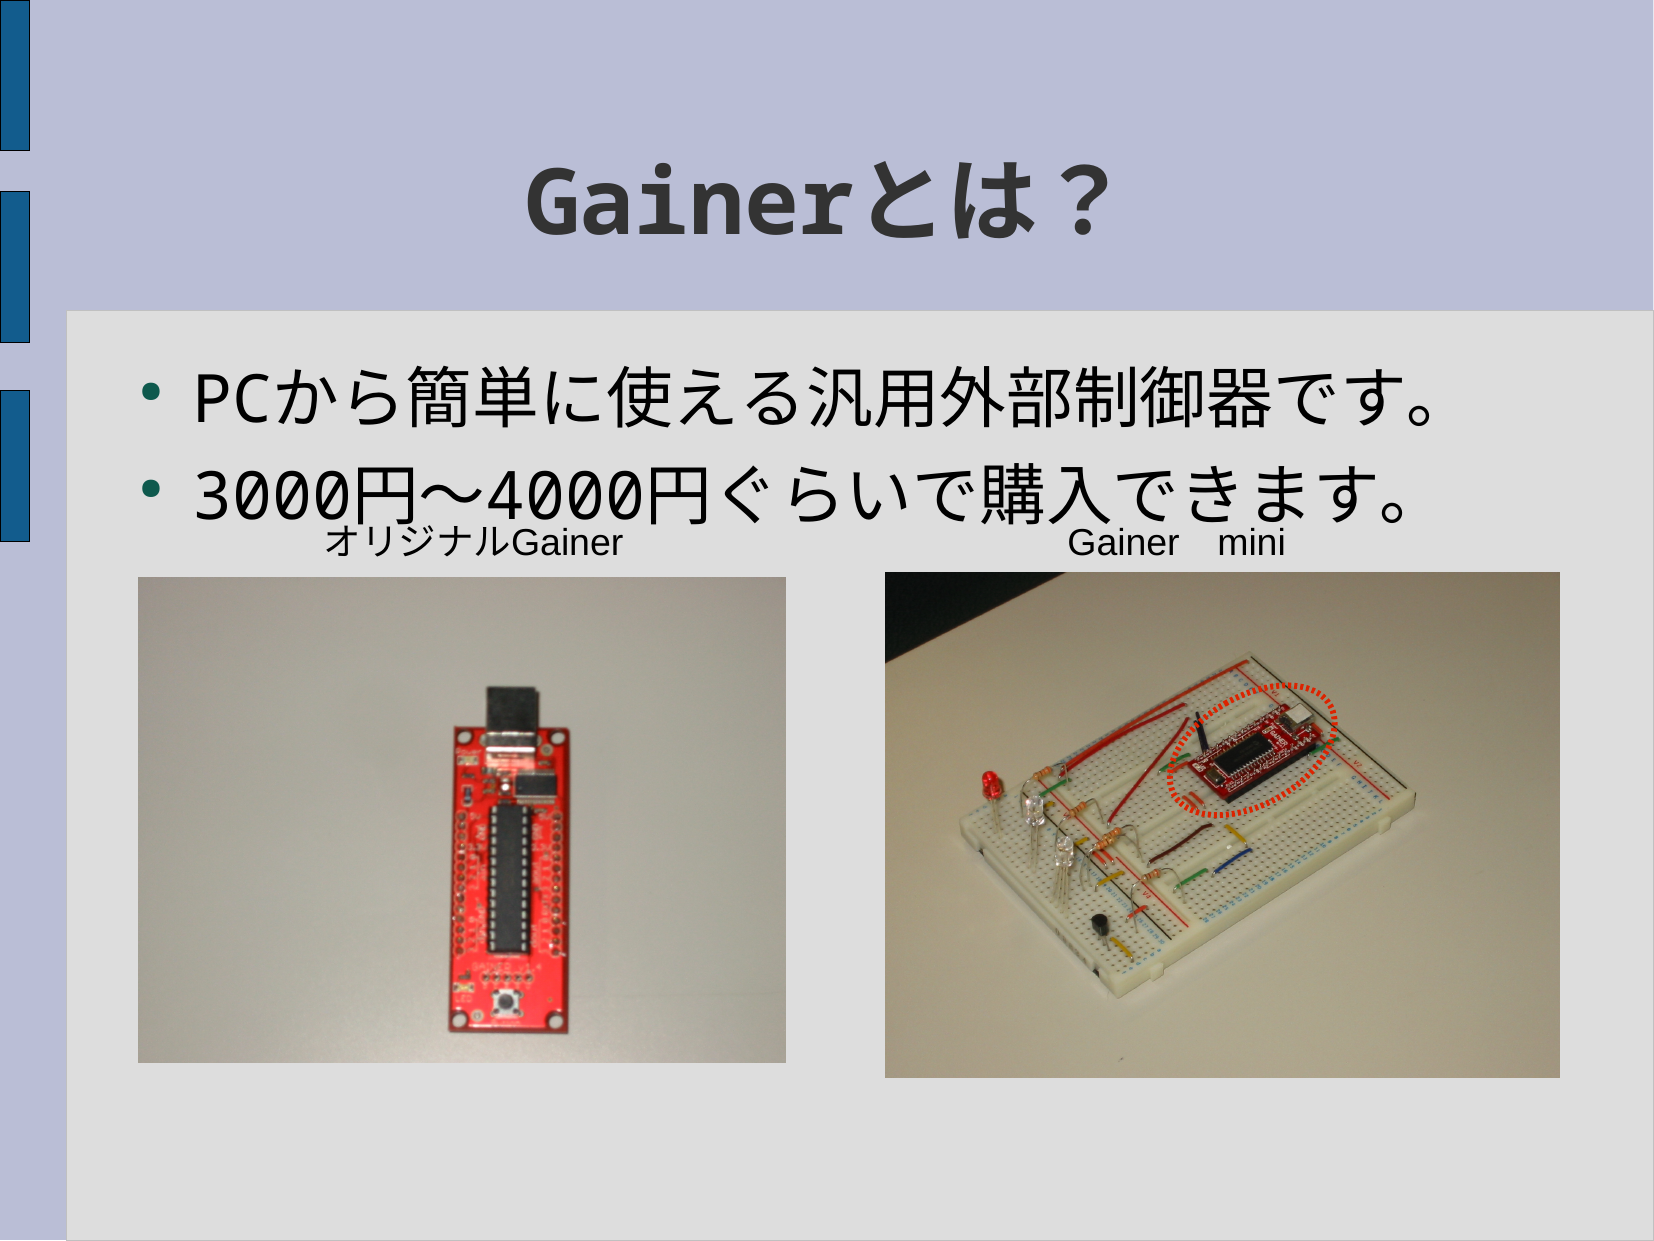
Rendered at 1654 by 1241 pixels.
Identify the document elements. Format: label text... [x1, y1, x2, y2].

picture [885, 572, 1560, 1078]
text_box Gainer mini [1052, 504, 1289, 562]
title Gainerとは？ [121, 98, 1534, 291]
list PCから簡単に使える汎用外部制御器です。 3000円～4000円ぐらいで購入できます。 [121, 344, 1534, 1112]
text_box オリジナルGainer [308, 504, 621, 562]
picture [138, 577, 786, 1063]
